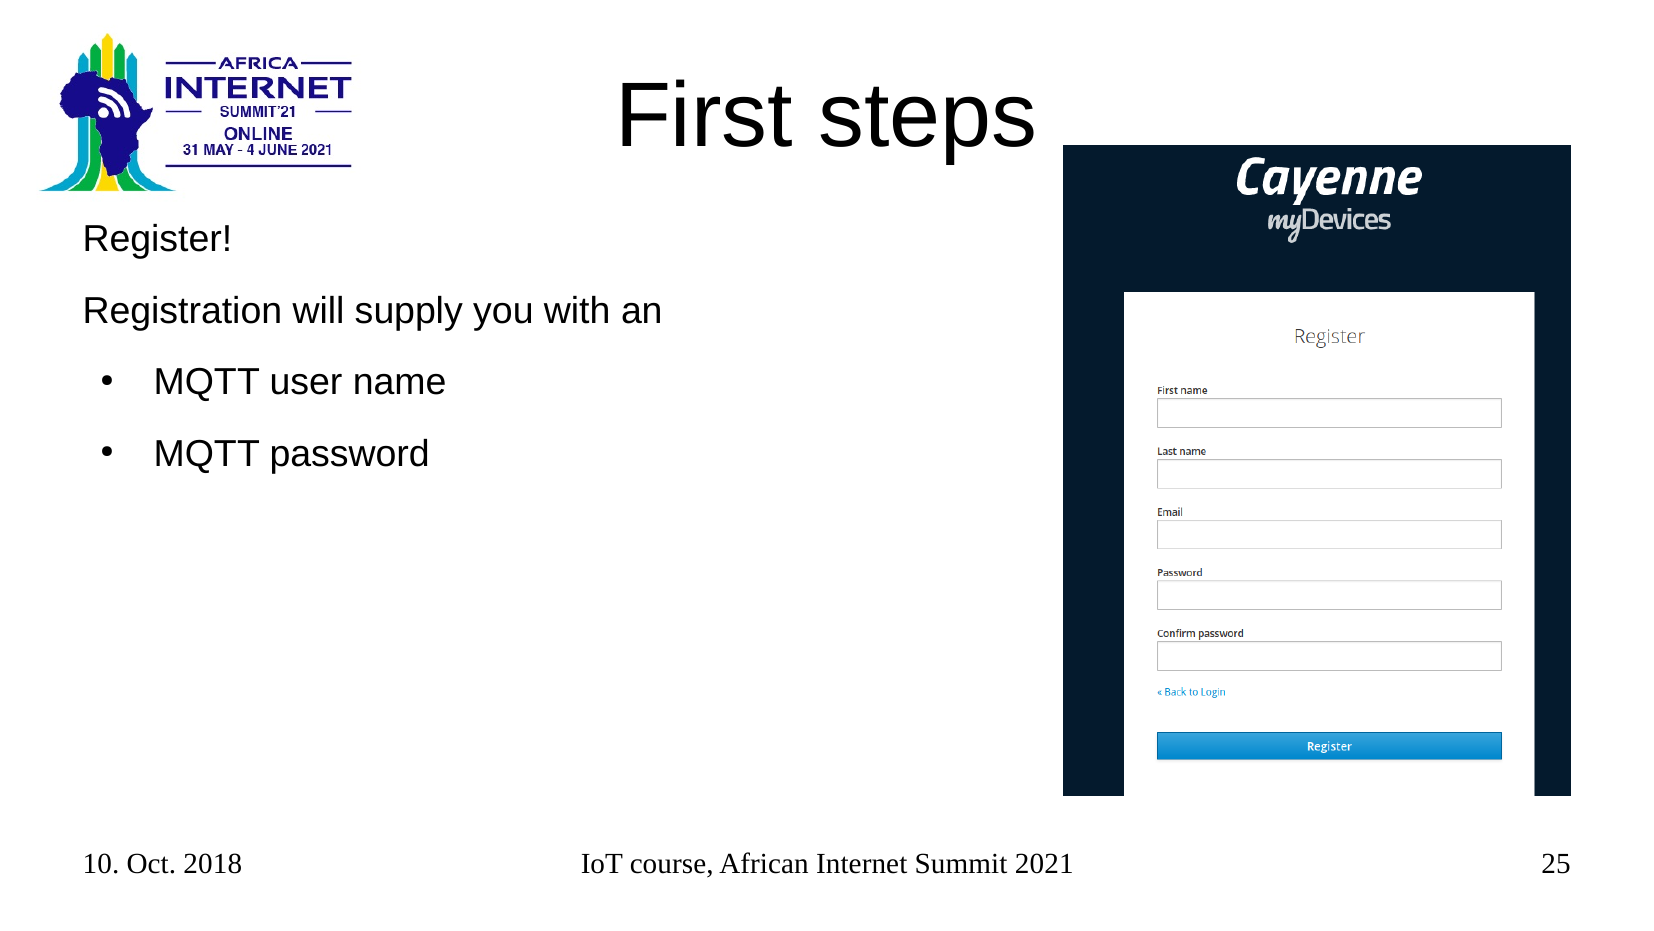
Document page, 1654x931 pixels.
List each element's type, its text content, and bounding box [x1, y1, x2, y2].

title First steps [82, 37, 1571, 193]
picture [1063, 145, 1571, 796]
list Register! Registration will supply you with an MQTT user name MQTT password [82, 217, 975, 758]
picture [9, 11, 384, 207]
